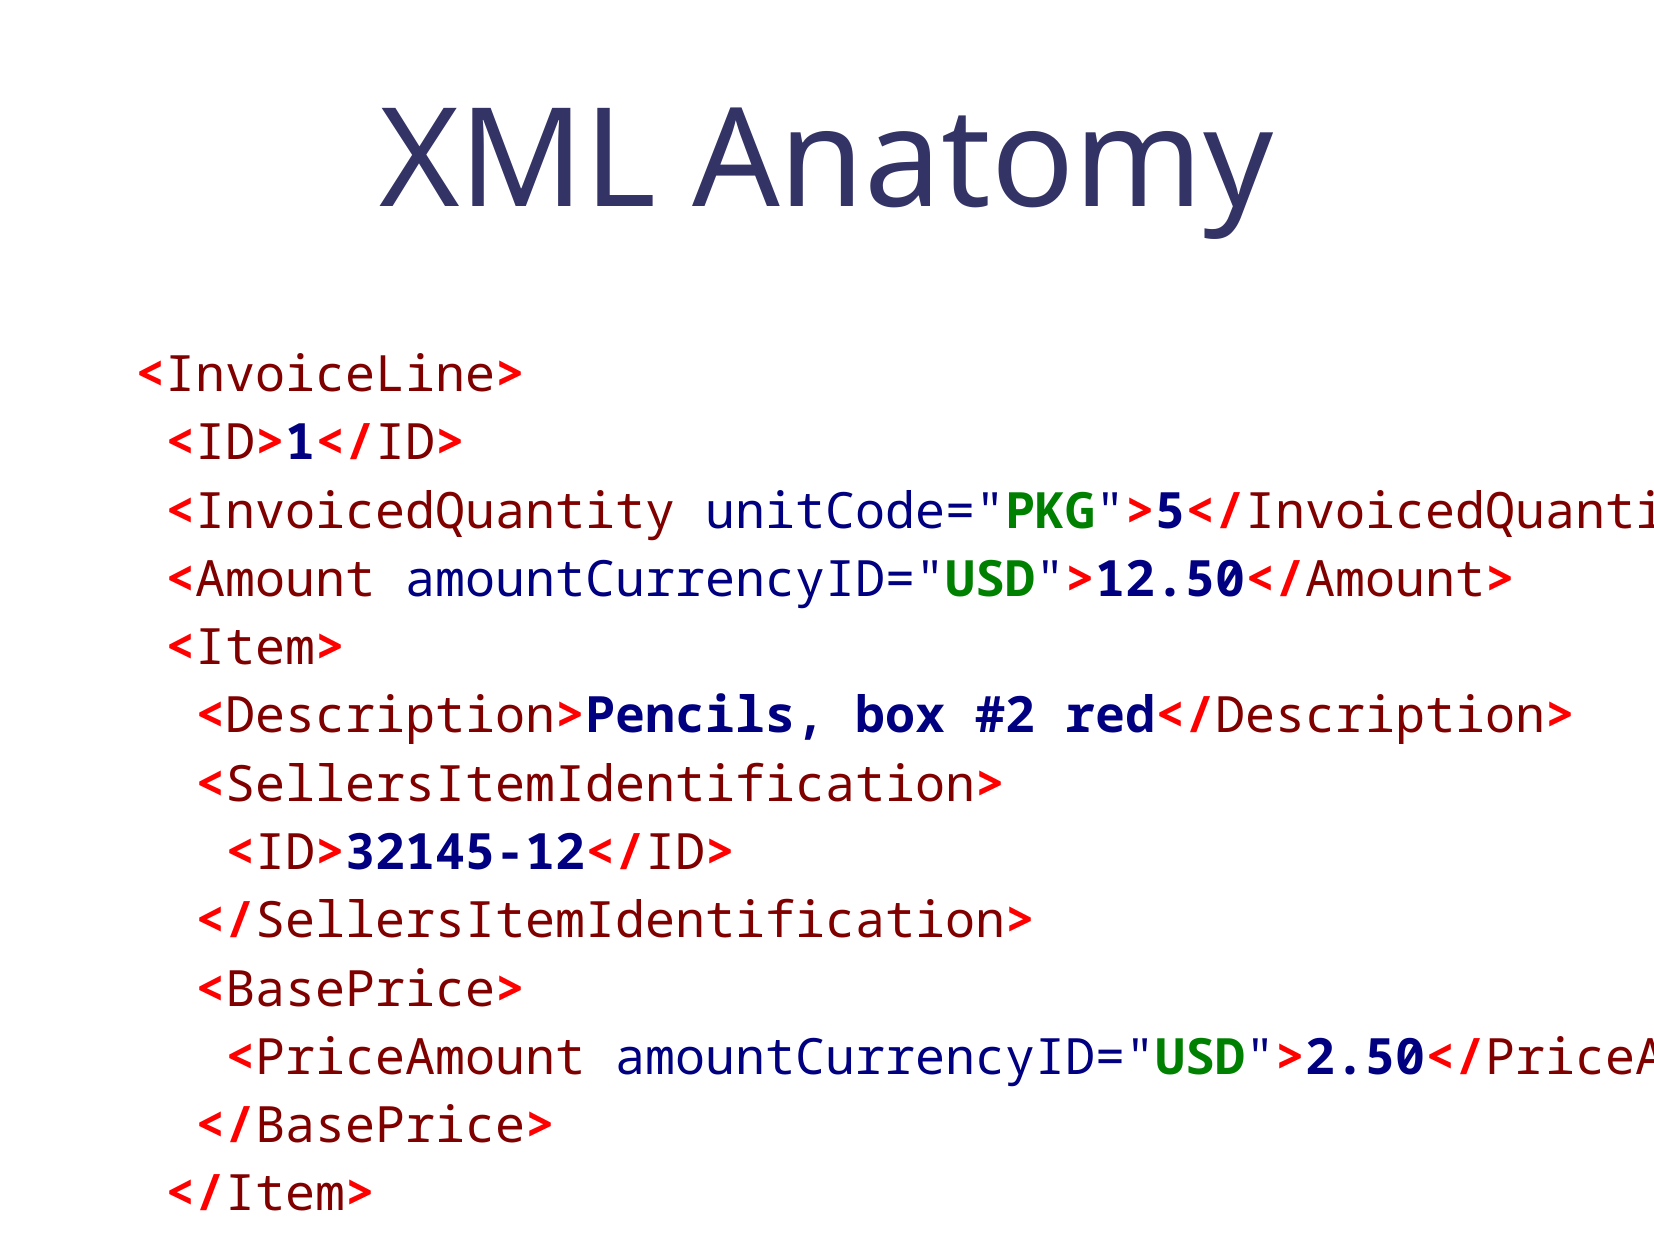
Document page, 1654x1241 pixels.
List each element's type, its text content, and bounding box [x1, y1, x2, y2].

title XML Anatomy [82, 56, 1571, 250]
text_box <InvoiceLine> <ID>1</ID> <InvoicedQuantity unitCode="PKG">5</InvoicedQuantity> <Amount amountCurrencyID="USD">12.50</Amount> <Item> <Description>Pencils, box #2 red</Description> <SellersItemIdentification> <ID>32145-12</ID> </SellersItemIdentification> <BasePrice> <PriceAmount amountCurrencyID="USD">2.50</PriceAmount> </BasePrice> </Item> </InvoiceLine> [90, 262, 1654, 1241]
